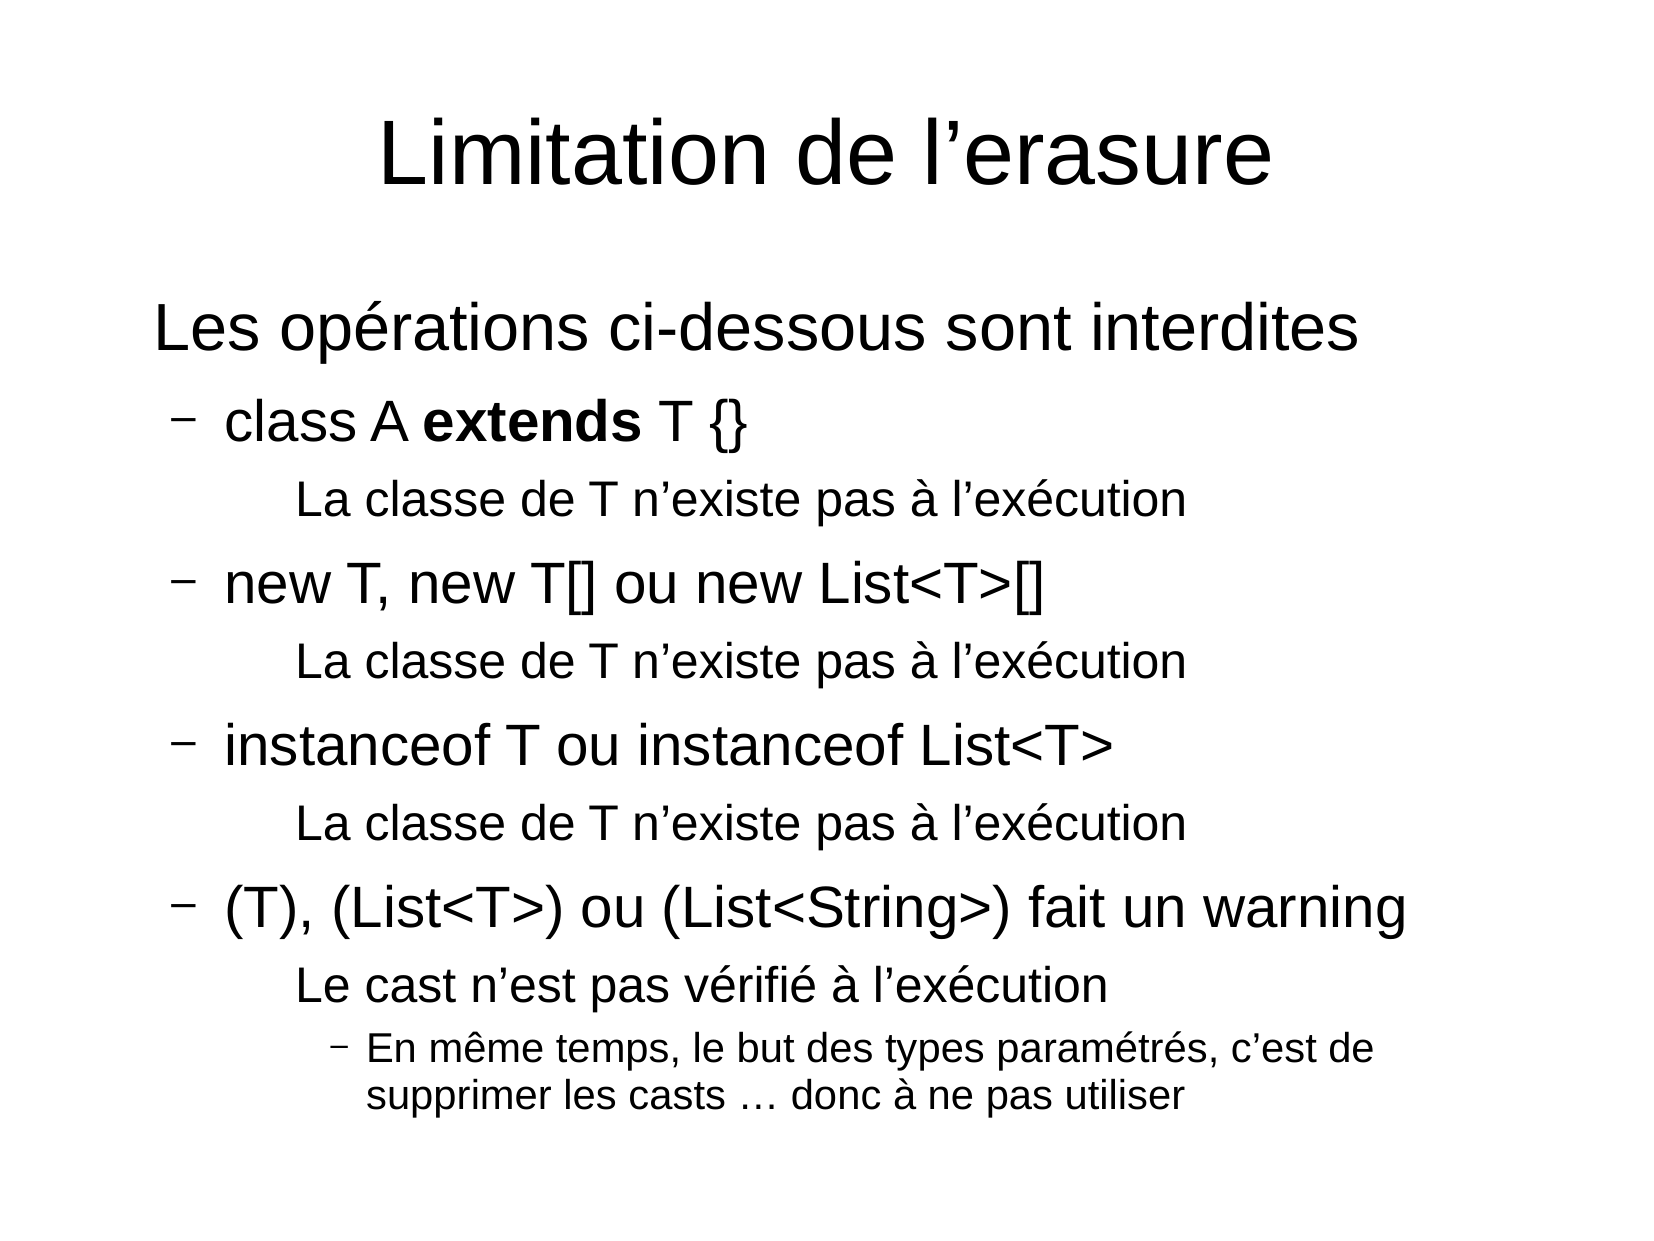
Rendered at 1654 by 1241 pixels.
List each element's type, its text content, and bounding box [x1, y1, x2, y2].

title Limitation de l’erasure [82, 49, 1571, 257]
list Les opérations ci-dessous sont interdites class A extends T {} La classe de T n’existe pas à l’exécution new T, new T[] ou new List<T>[] La classe de T n’existe pas à l’exécution instanceof T ou instanceof List<T> La classe de T n’existe pas à l’exécution (T), (List<T>) ou (List<String>) fait un warning Le cast n’est pas vérifié à l’exécution En même temps, le but des types paramétrés, c’est de supprimer les casts … donc à ne pas utiliser [82, 290, 1571, 1126]
